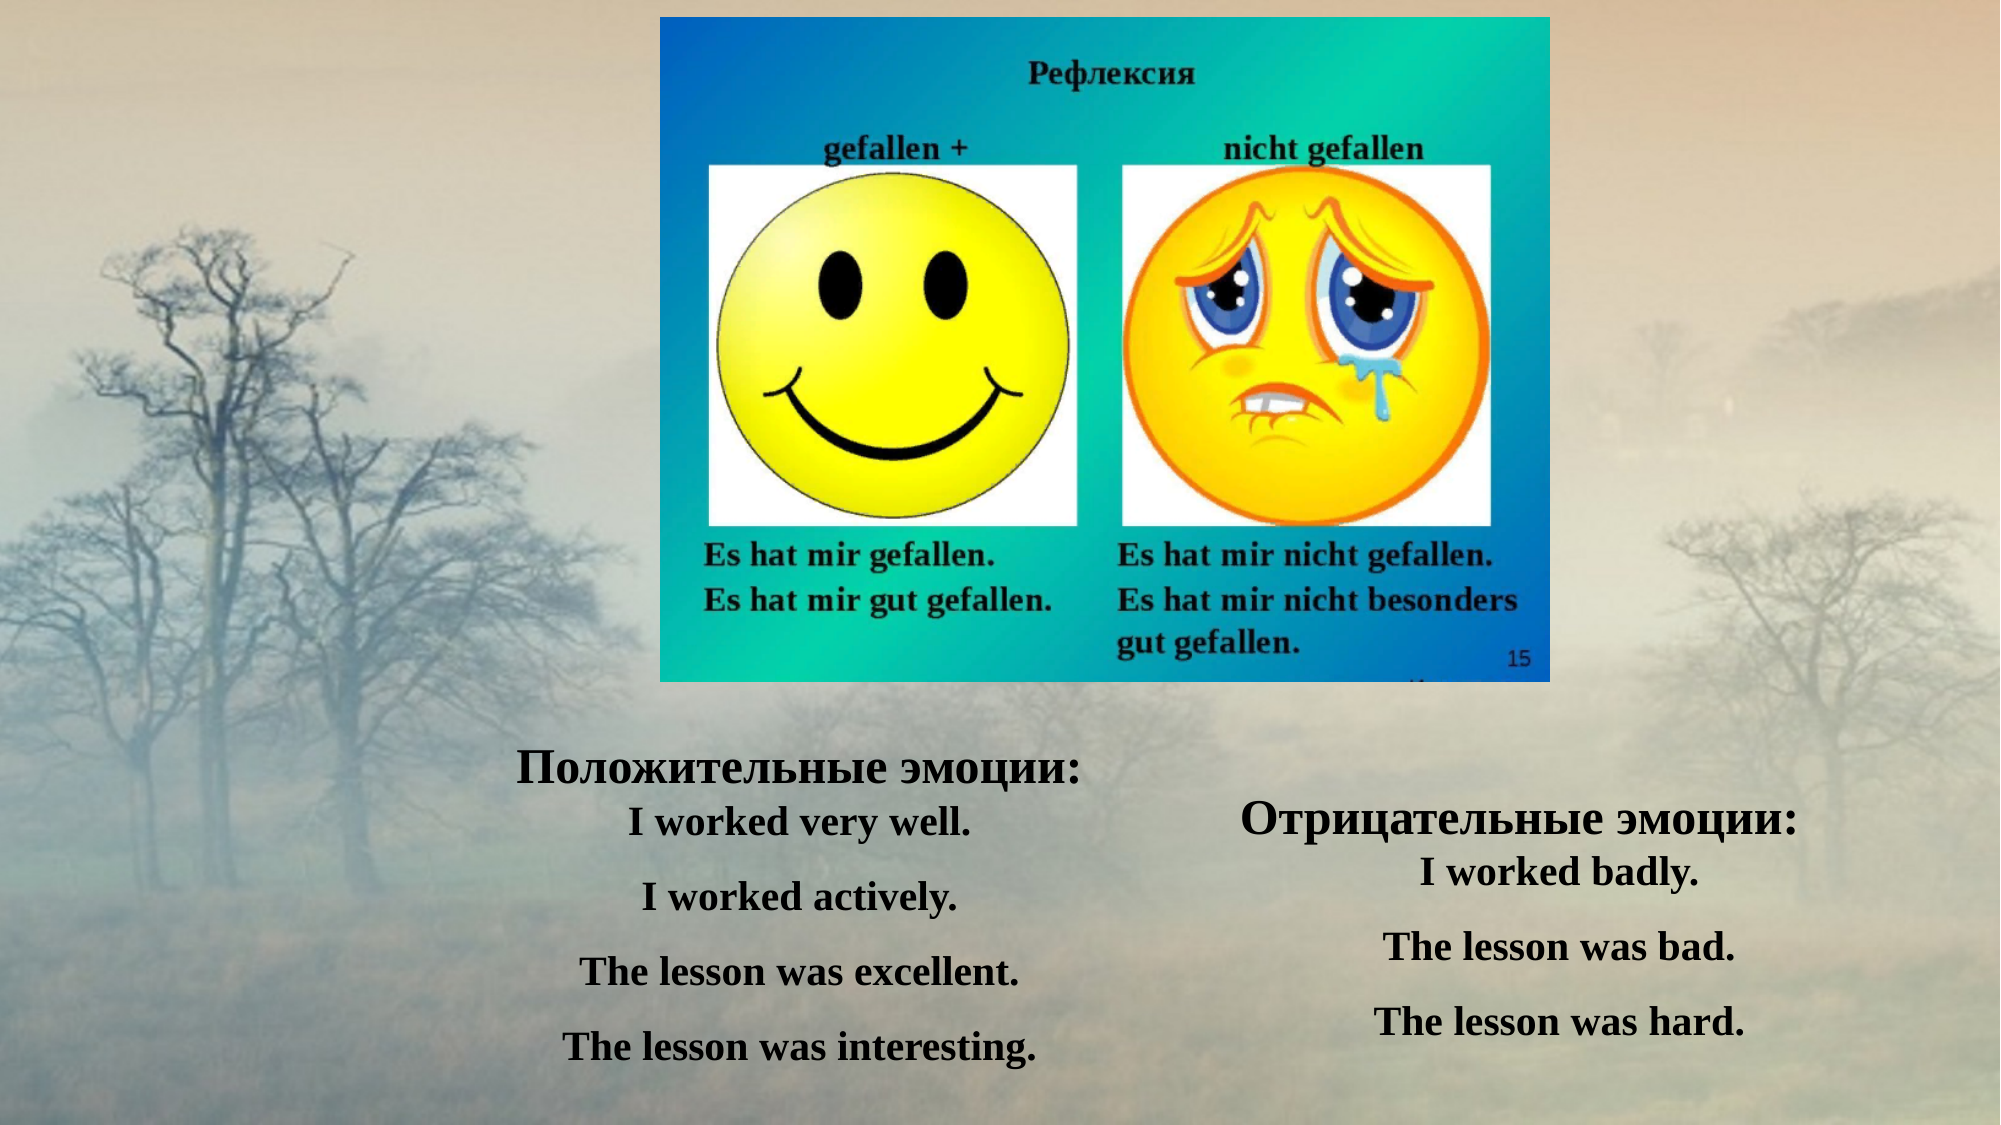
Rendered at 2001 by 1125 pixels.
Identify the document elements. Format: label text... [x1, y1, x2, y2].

text_box Отрицательные эмоции: I worked badly. The lesson was bad. The lesson was hard. [1225, 776, 1894, 1052]
text_box Положительные эмоции: I worked very well. I worked actively. The lesson was excellent. The lesson was interesting. [463, 726, 1136, 1121]
picture [0, 0, 2000, 1125]
